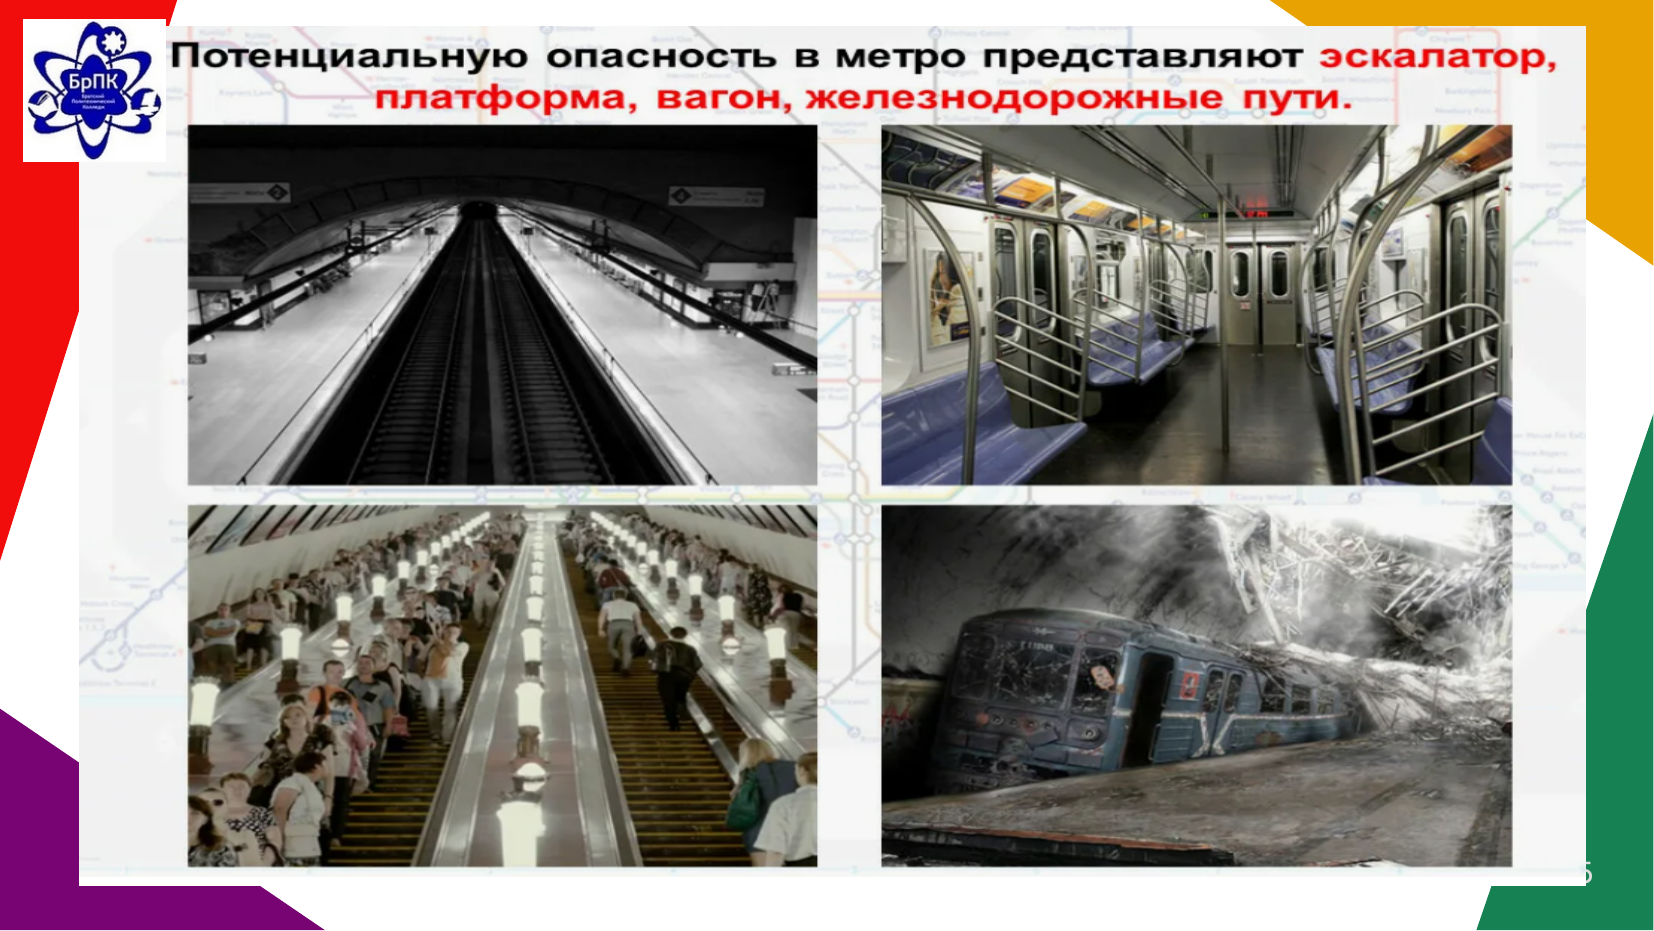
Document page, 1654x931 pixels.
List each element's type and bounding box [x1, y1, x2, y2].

picture [23, 19, 1586, 886]
